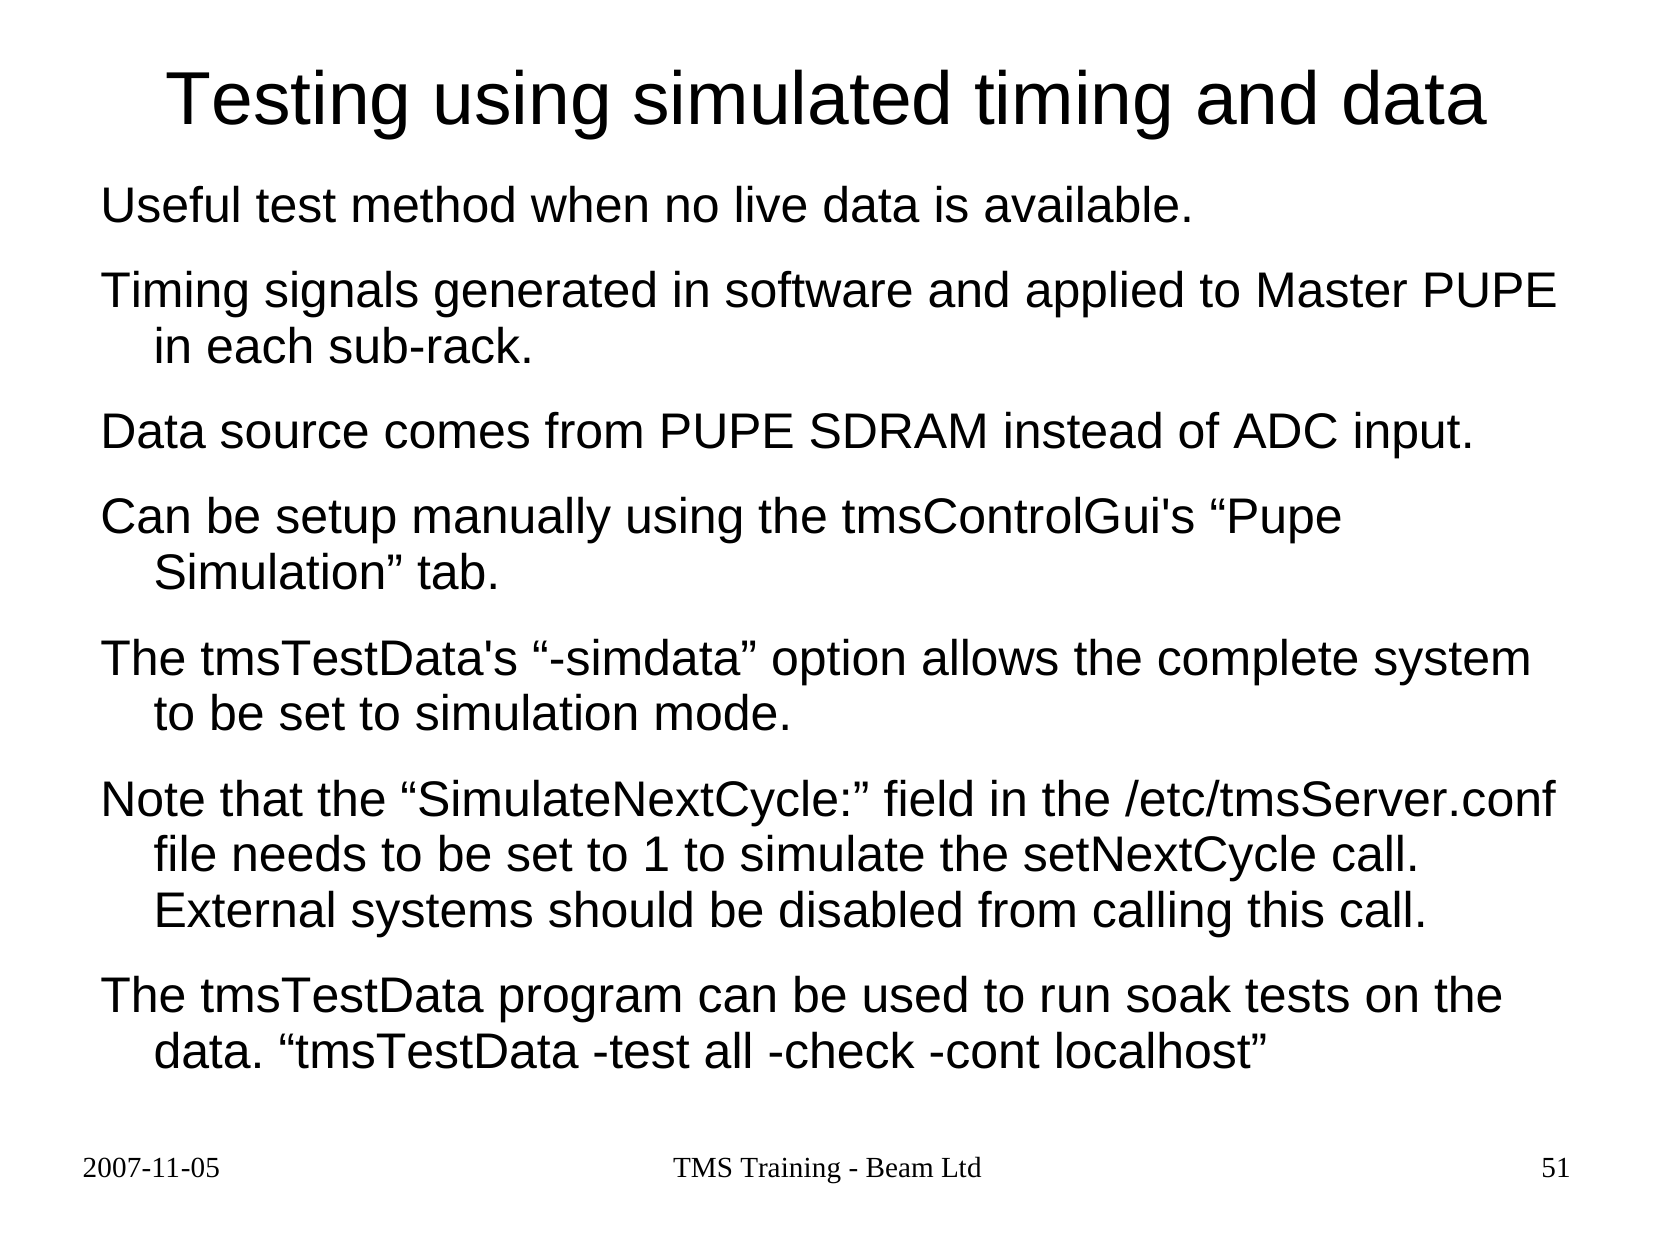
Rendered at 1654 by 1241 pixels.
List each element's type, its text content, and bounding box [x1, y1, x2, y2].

title Testing using simulated timing and data [82, 49, 1571, 148]
list Useful test method when no live data is available. Timing signals generated in software and applied to Master PUPE in each sub-rack. Data source comes from PUPE SDRAM instead of ADC input. Can be setup manually using the tmsControlGui's “Pupe Simulation” tab. The tmsTestData's “-simdata” option allows the complete system to be set to simulation mode. Note that the “SimulateNextCycle:” field in the /etc/tmsServer.conf file needs to be set to 1 to simulate the setNextCycle call. External systems should be disabled from calling this call. The tmsTestData program can be used to run soak tests on the data. “tmsTestData -test all -check -cont localhost” [82, 177, 1571, 1135]
